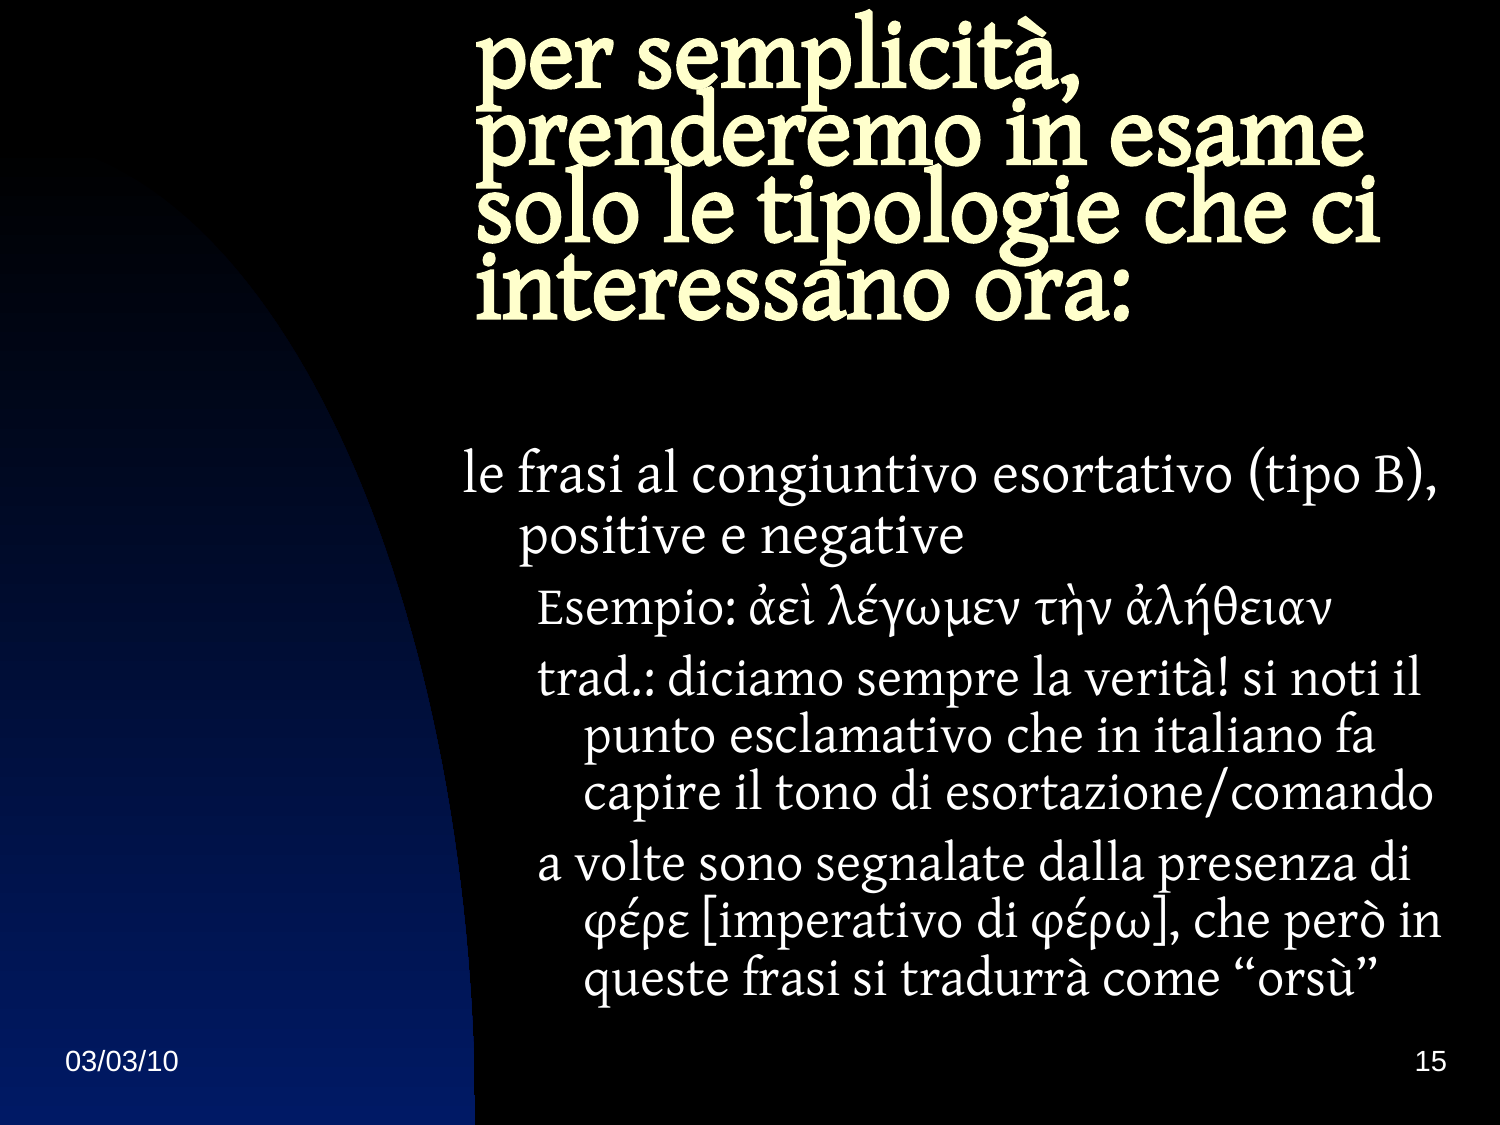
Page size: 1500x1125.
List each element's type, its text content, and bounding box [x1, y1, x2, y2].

title per semplicità, prenderemo in esame solo le tipologie che ci interessano ora: [474, 6, 1463, 352]
list le frasi al congiuntivo esortativo (tipo B), positive e negative Esempio: ἀεὶ λέγωμεν τὴν ἀλήθειαν trad.: diciamo sempre la verità! si noti il punto esclamativo che in italiano fa capire il tono di esortazione/comando a volte sono segnalate dalla presenza di φέρε [imperativo di φέρω], che però in queste frasi si tradurrà come “orsù” [462, 442, 1463, 1090]
